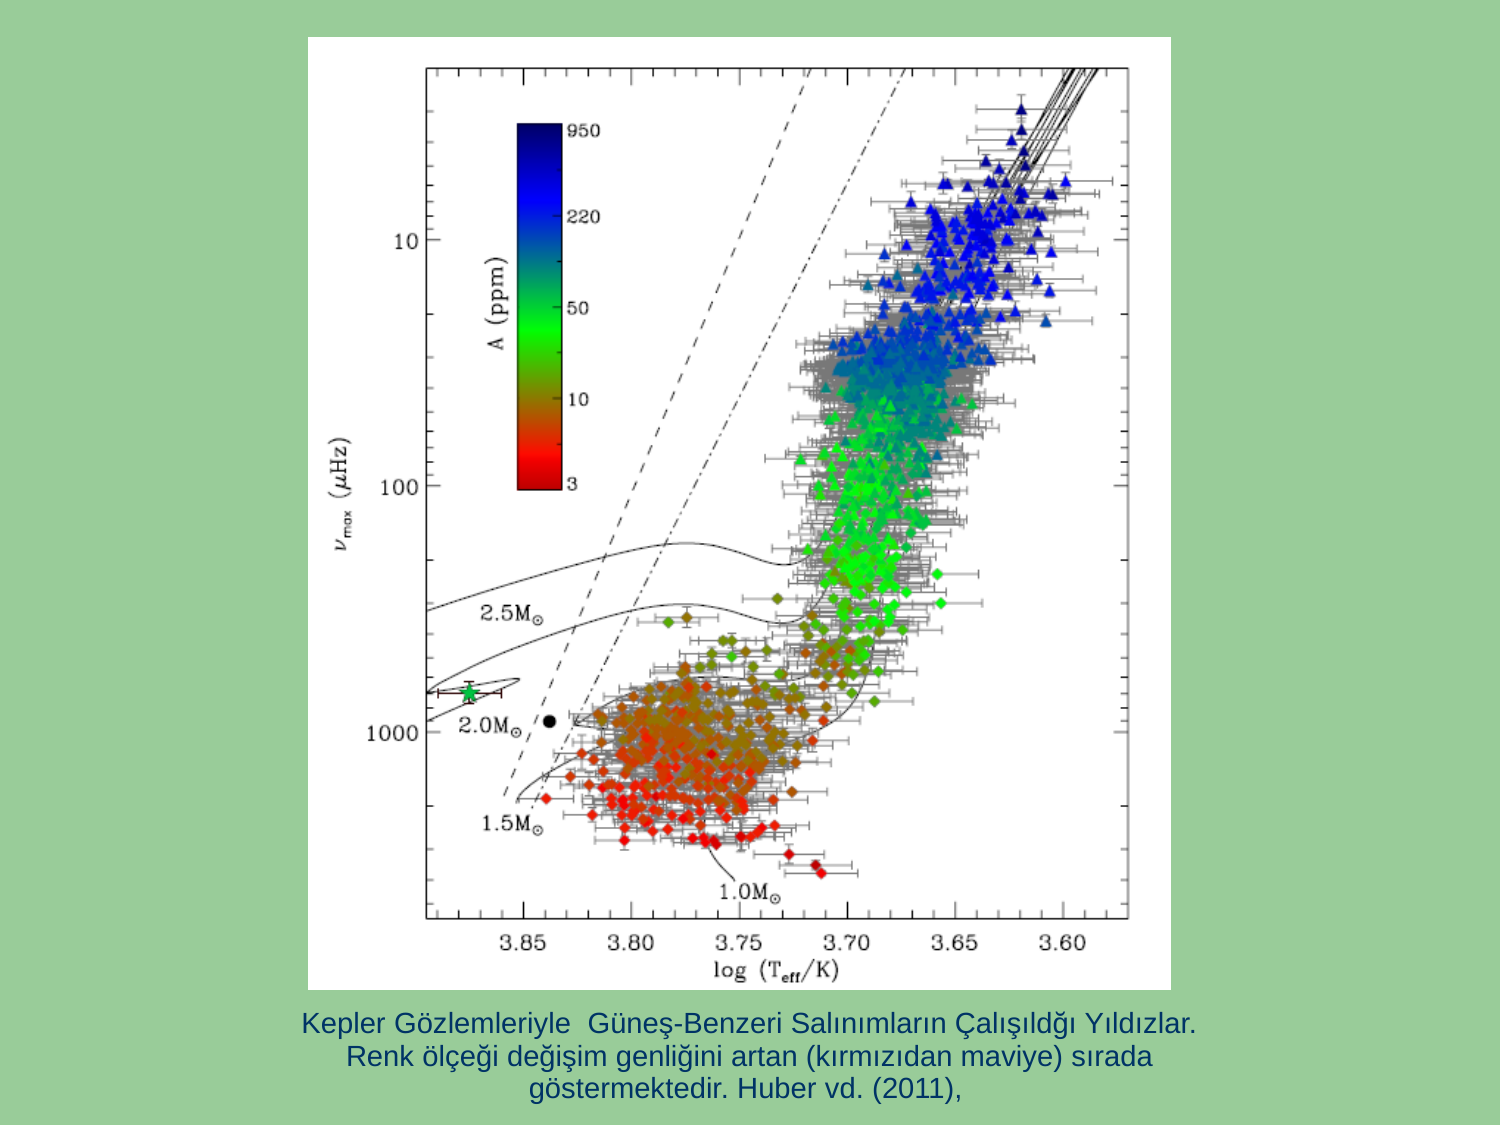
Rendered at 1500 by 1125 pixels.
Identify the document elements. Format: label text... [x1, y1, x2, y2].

text_box Kepler Gözlemleriyle Güneş-Benzeri Salınımların Çalışıldğı Yıldızlar. Renk ölçeği değişim genliğini artan (kırmızıdan maviye) sırada göstermektedir. Huber vd. (2011), [255, 999, 1246, 1113]
picture [308, 37, 1171, 991]
